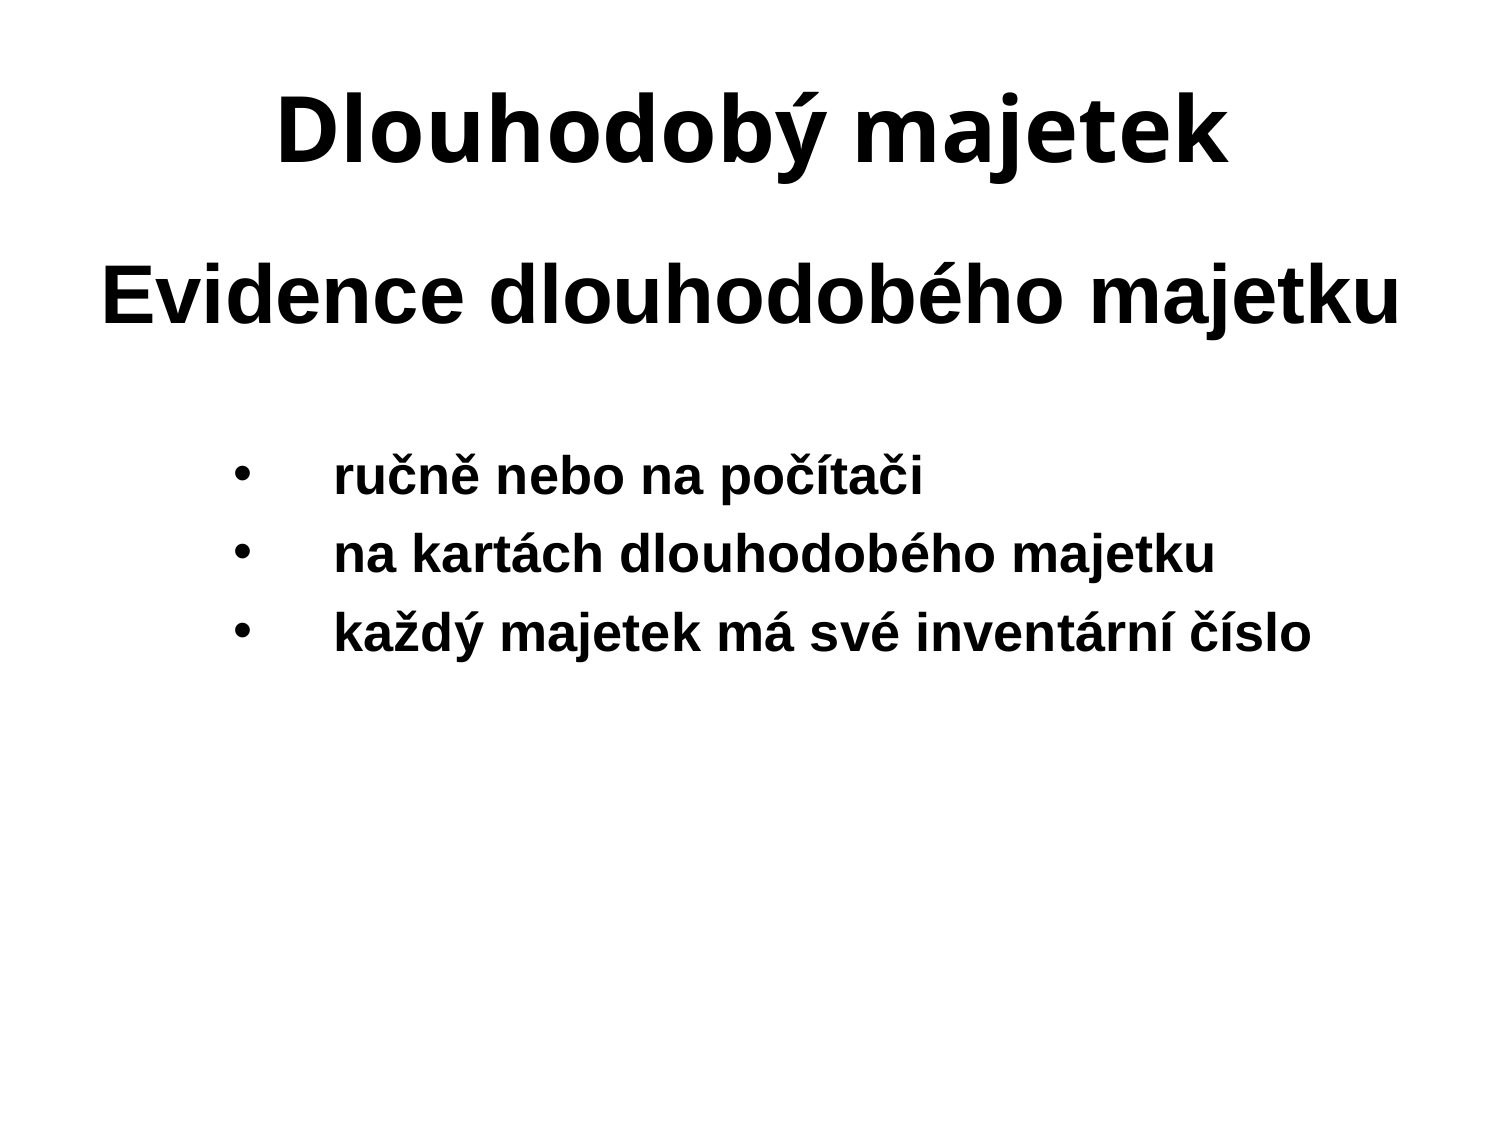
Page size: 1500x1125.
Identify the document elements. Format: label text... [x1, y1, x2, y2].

title Evidence dlouhodobého majetku [76, 196, 1427, 384]
text_box ručně nebo na počítači na kartách dlouhodobého majetku každý majetek má své inventární číslo [218, 432, 1447, 705]
text_box Dlouhodobý majetek [76, 66, 1427, 185]
